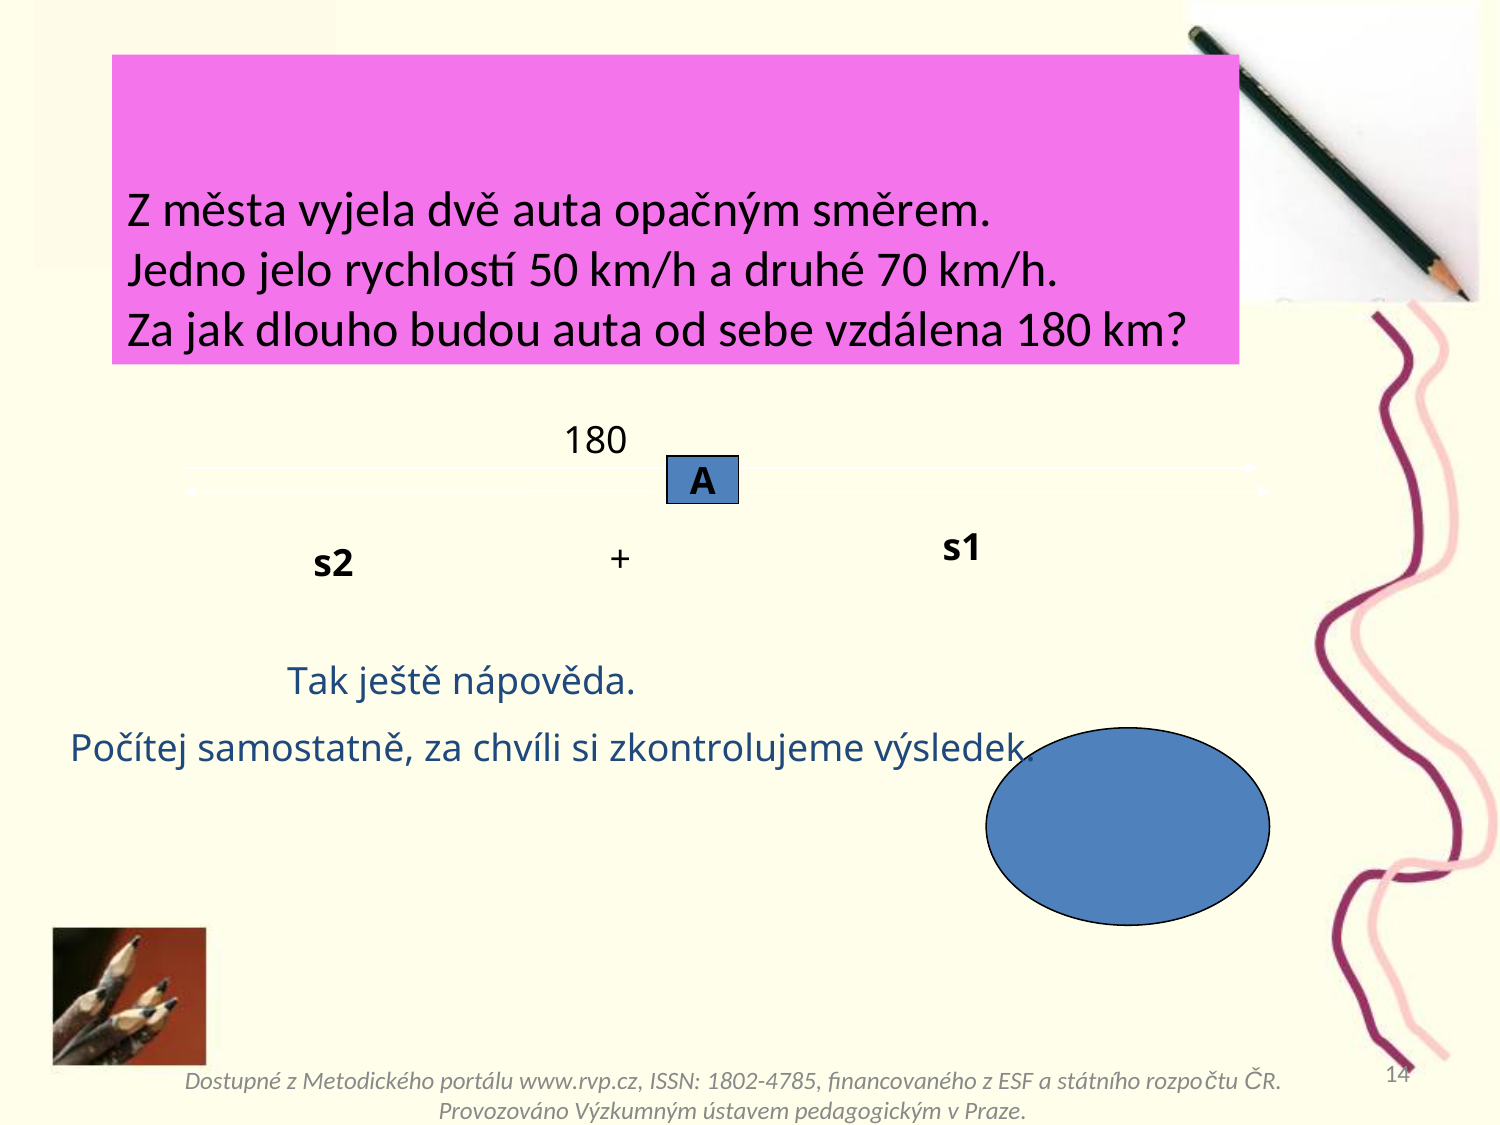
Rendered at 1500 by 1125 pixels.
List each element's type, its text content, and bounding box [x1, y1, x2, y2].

text_box s1 [927, 515, 998, 576]
text_box [35, 0, 337, 268]
text_box s2 [298, 530, 369, 592]
text_box [986, 727, 1270, 926]
text_box Počítej samostatně, za chvíli si zkontrolujeme výsledek. [55, 716, 1052, 777]
text_box 180 [548, 408, 643, 470]
picture [0, 0, 1500, 1125]
text_box Tak ještě nápověda. [272, 649, 652, 710]
text_box 1.5 hodiny [1001, 790, 1216, 897]
title Z města vyjela dvě auta opačným směrem. Jedno jelo rychlostí 50 km/h a druhé 70 km/h. Za jak dlouho budou auta od sebe vzdálena 180 km? [112, 54, 1240, 365]
text_box + [594, 527, 647, 588]
text_box A [667, 456, 739, 504]
text_box Dostupné z Metodického portálu www.rvp.cz, ISSN: 1802-4785, financovaného z ESF a státního rozpočtu ČR. Provozováno Výzkumným ústavem pedagogickým v Praze. [112, 1065, 1355, 1125]
